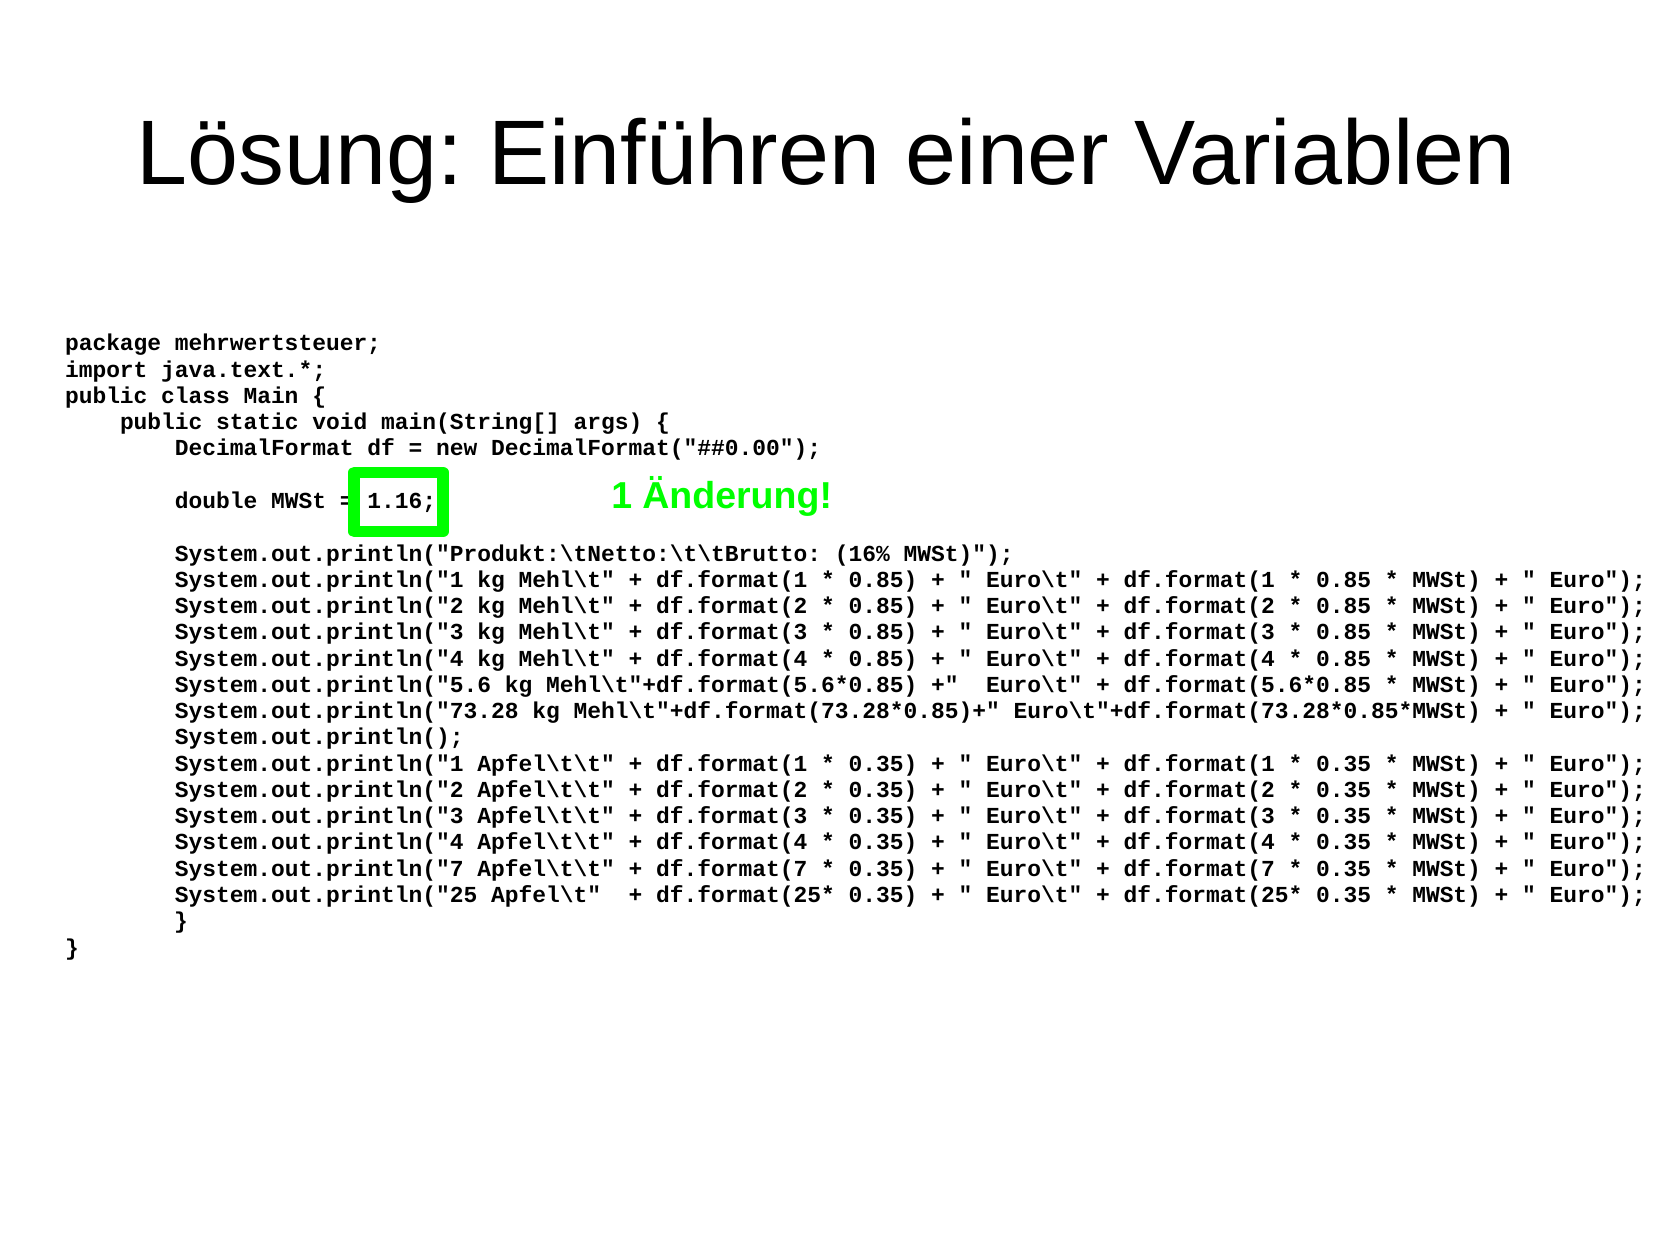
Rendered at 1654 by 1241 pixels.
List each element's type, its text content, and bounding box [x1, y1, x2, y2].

subtitle package mehrwertsteuer; import java.text.*; public class Main { public static void main(String[] args) { DecimalFormat df = new DecimalFormat("##0.00"); double MWSt = 1.16; System.out.println("Produkt:\tNetto:\t\tBrutto: (16% MWSt)"); System.out.println("1 kg Mehl\t" + df.format(1 * 0.85) + " Euro\t" + df.format(1 * 0.85 * MWSt) + " Euro"); System.out.println("2 kg Mehl\t" + df.format(2 * 0.85) + " Euro\t" + df.format(2 * 0.85 * MWSt) + " Euro"); System.out.println("3 kg Mehl\t" + df.format(3 * 0.85) + " Euro\t" + df.format(3 * 0.85 * MWSt) + " Euro"); System.out.println("4 kg Mehl\t" + df.format(4 * 0.85) + " Euro\t" + df.format(4 * 0.85 * MWSt) + " Euro"); System.out.println("5.6 kg Mehl\t"+df.format(5.6*0.85) +" Euro\t" + df.format(5.6*0.85 * MWSt) + " Euro"); System.out.println("73.28 kg Mehl\t"+df.format(73.28*0.85)+" Euro\t"+df.format(73.28*0.85*MWSt) + " Euro"); System.out.println(); System.out.println("1 Apfel\t\t" + df.format(1 * 0.35) + " Euro\t" + df.format(1 * 0.35 * MWSt) + " Euro"); System.out.println("2 Apfel\t\t" + df.format(2 * 0.35) + " Euro\t" + df.format(2 * 0.35 * MWSt) + " Euro"); System.out.println("3 Apfel\t\t" + df.format(3 * 0.35) + " Euro\t" + df.format(3 * 0.35 * MWSt) + " Euro"); System.out.println("4 Apfel\t\t" + df.format(4 * 0.35) + " Euro\t" + df.format(4 * 0.35 * MWSt) + " Euro"); System.out.println("7 Apfel\t\t" + df.format(7 * 0.35) + " Euro\t" + df.format(7 * 0.35 * MWSt) + " Euro"); System.out.println("25 Apfel\t" + df.format(25* 0.35) + " Euro\t" + df.format(25* 0.35 * MWSt) + " Euro"); } } [29, 297, 1654, 1102]
text_box 1 Änderung! [590, 461, 853, 532]
title Lösung: Einführen einer Variablen [82, 56, 1571, 250]
